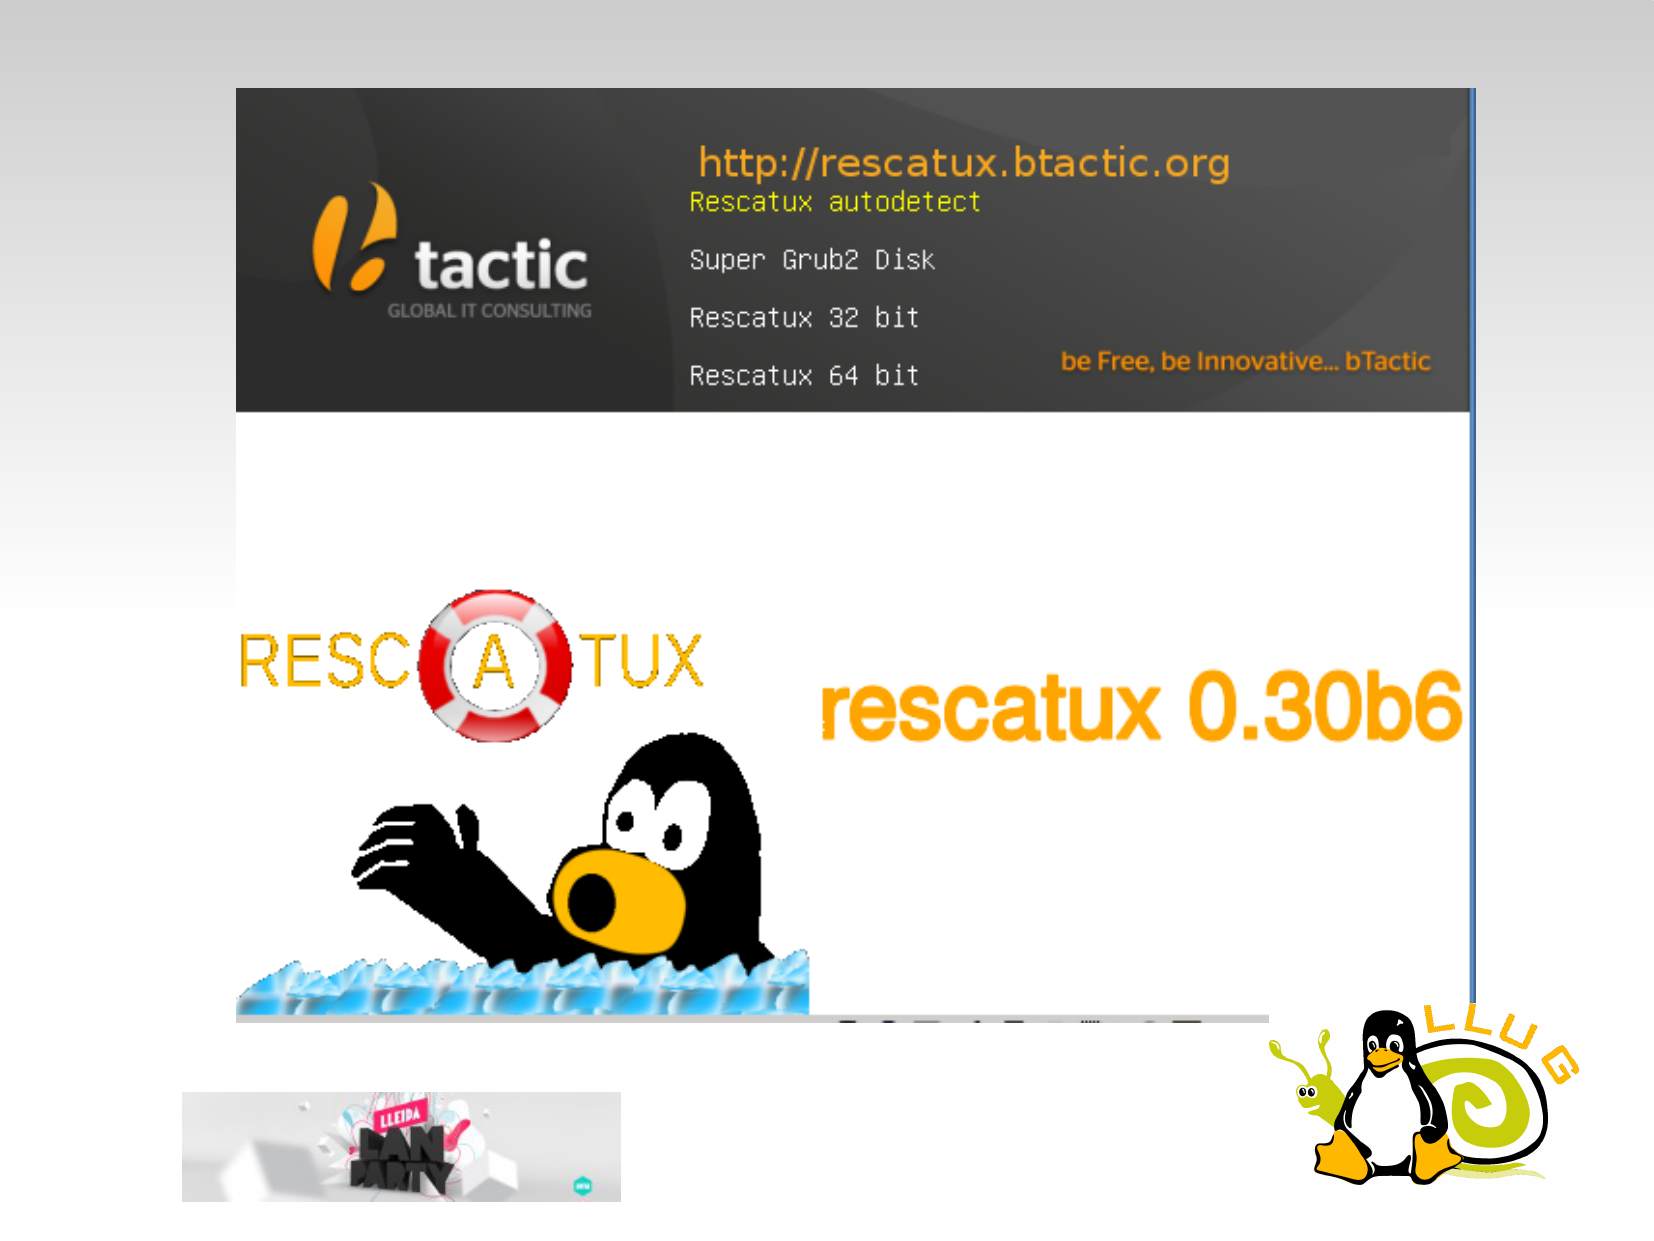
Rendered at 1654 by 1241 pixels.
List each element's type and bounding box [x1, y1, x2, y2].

picture [182, 1092, 621, 1202]
picture [236, 88, 1579, 1185]
